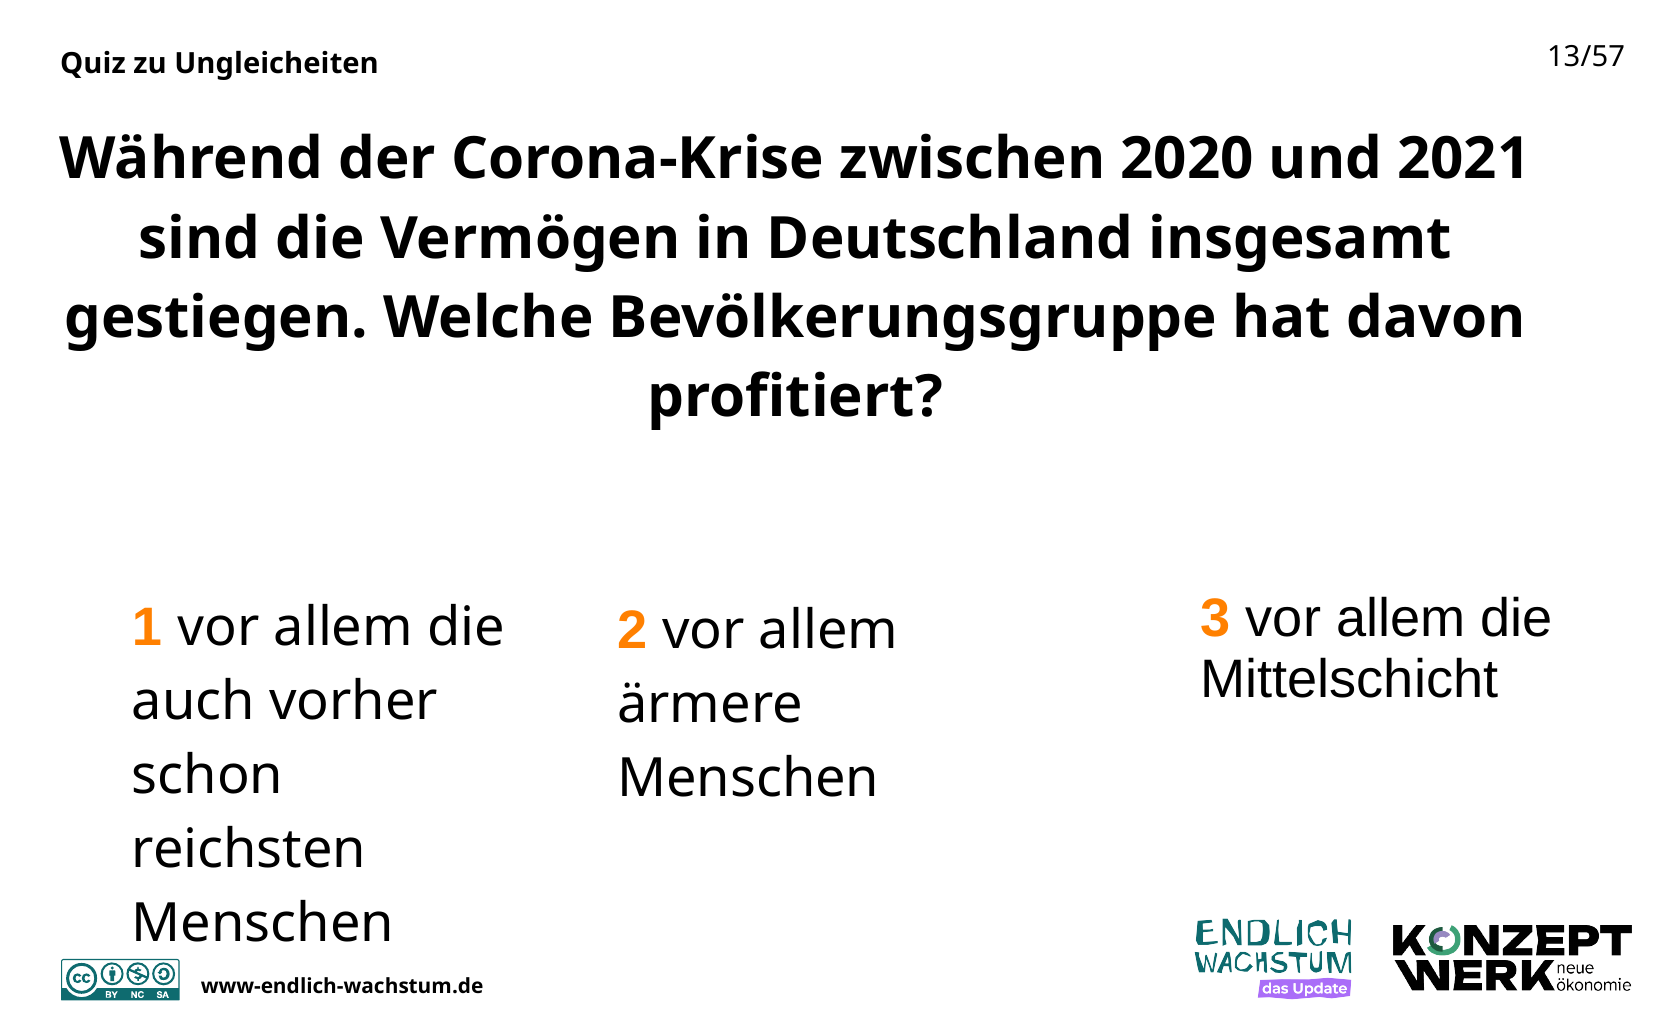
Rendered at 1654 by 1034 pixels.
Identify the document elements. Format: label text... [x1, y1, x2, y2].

text_box 2 vor allem ärmere Menschen [539, 583, 1028, 888]
text_box 3 vor allem die Mittelschicht [1114, 580, 1576, 717]
title Während der Corona-Krise zwischen 2020 und 2021 sind die Vermögen in Deutschland insgesamt gestiegen. Welche Bevölkerungsgruppe hat davon profitiert? [51, 116, 1540, 525]
picture [1387, 917, 1636, 997]
picture [1176, 900, 1374, 1011]
text_box 1 vor allem die auch vorher schon reichsten Menschen [46, 579, 539, 959]
